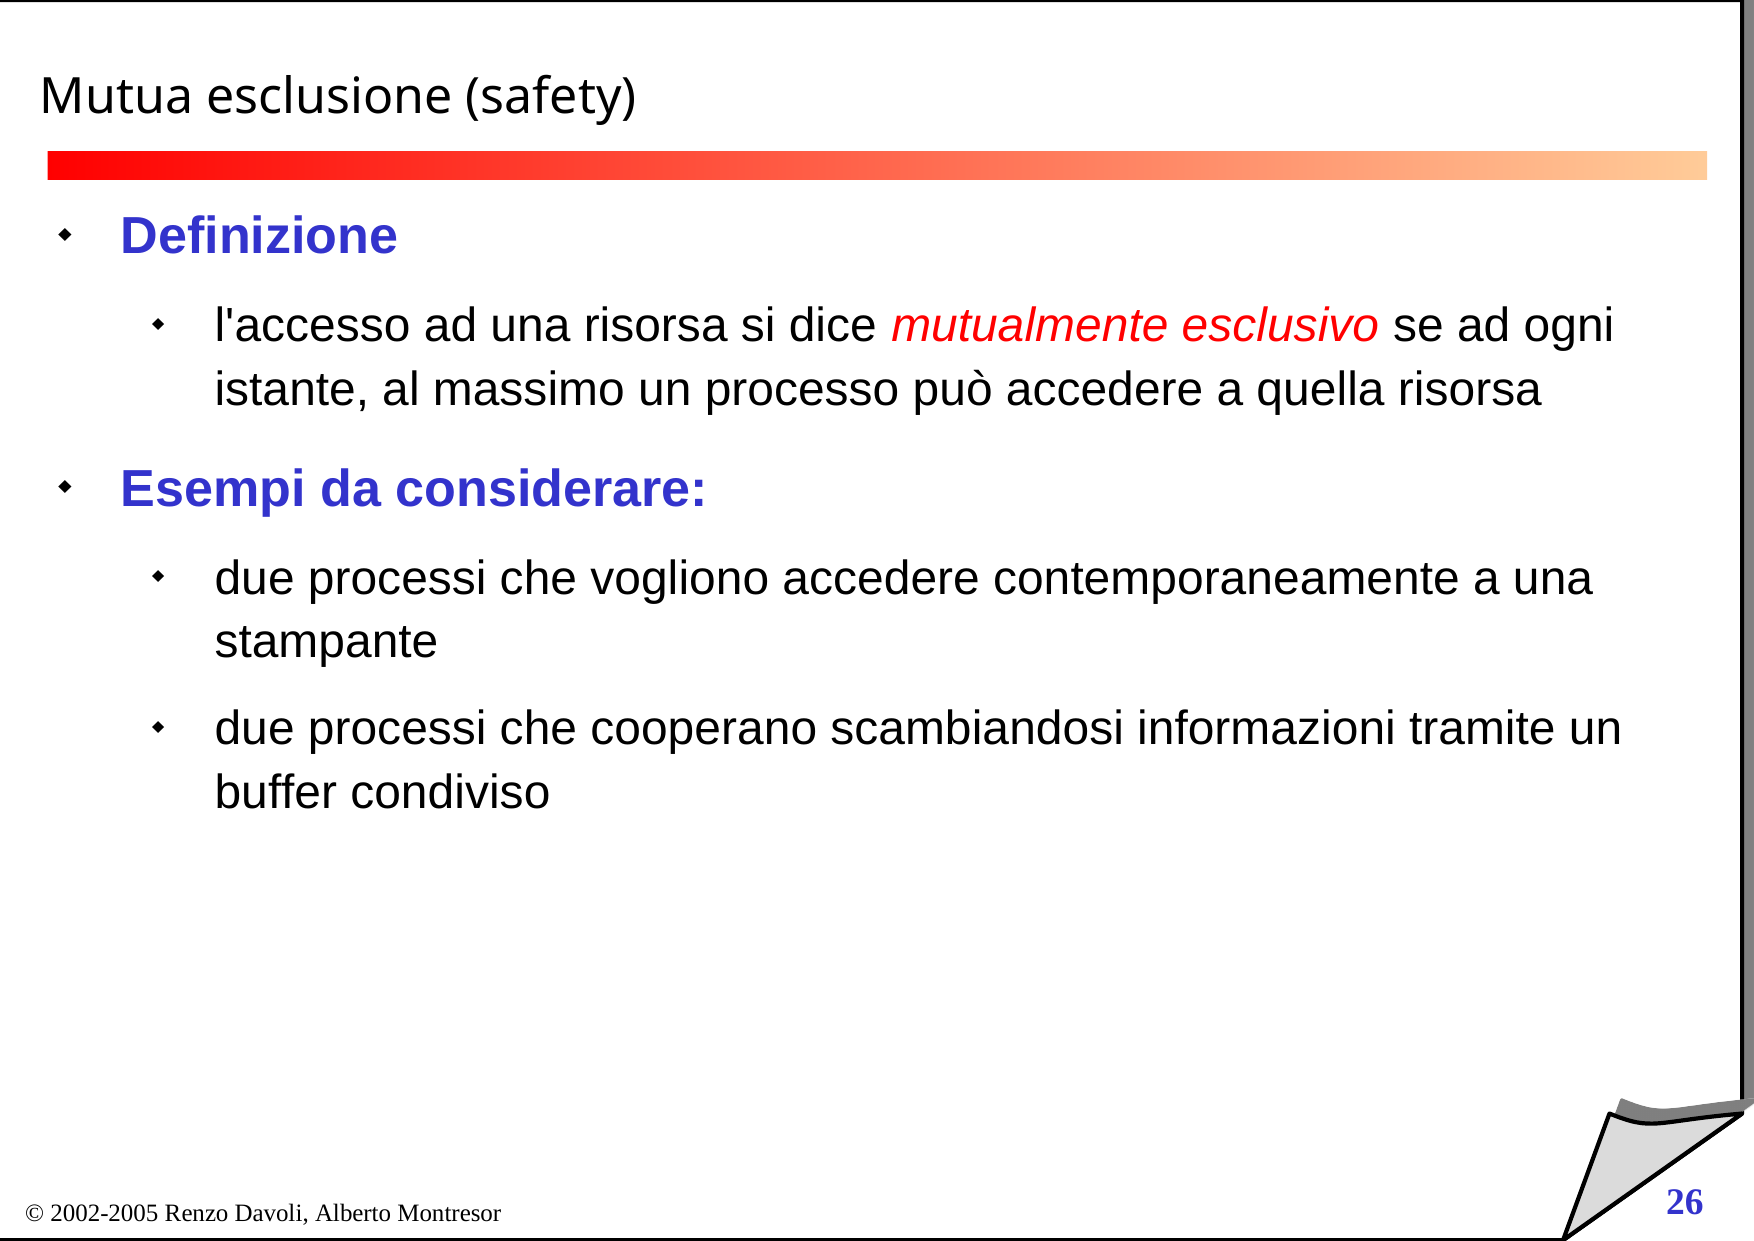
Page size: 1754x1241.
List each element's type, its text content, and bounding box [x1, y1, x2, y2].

title Mutua esclusione (safety) [39, 49, 1713, 144]
list Definizione l'accesso ad una risorsa si dice mutualmente esclusivo se ad ogni istante, al massimo un processo può accedere a quella risorsa Esempi da considerare: due processi che vogliono accedere contemporaneamente a una stampante due processi che cooperano scambiandosi informazioni tramite un buffer condiviso [58, 206, 1696, 906]
